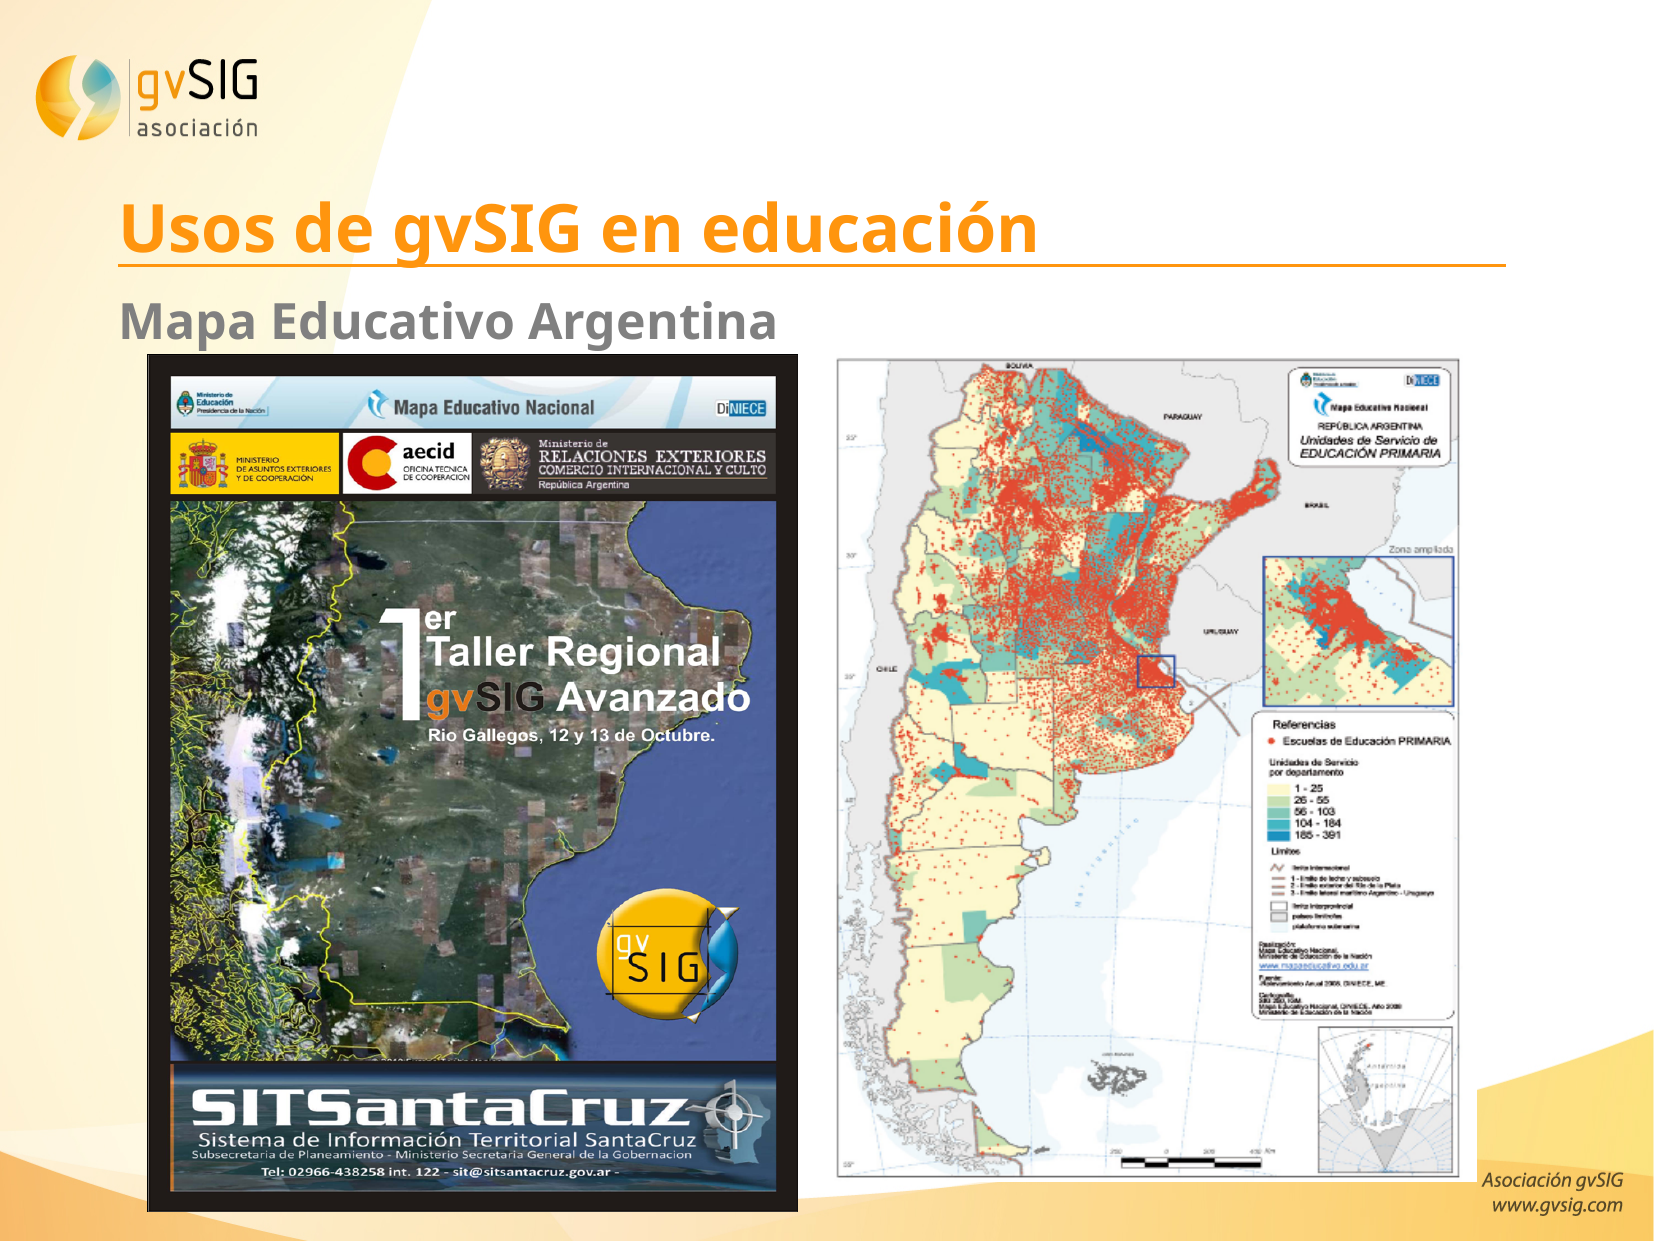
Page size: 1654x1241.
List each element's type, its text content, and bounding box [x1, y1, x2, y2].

title Usos de gvSIG en educación [118, 177, 1607, 276]
picture [0, 0, 1654, 1241]
title Mapa Educativo Argentina [118, 276, 1359, 365]
